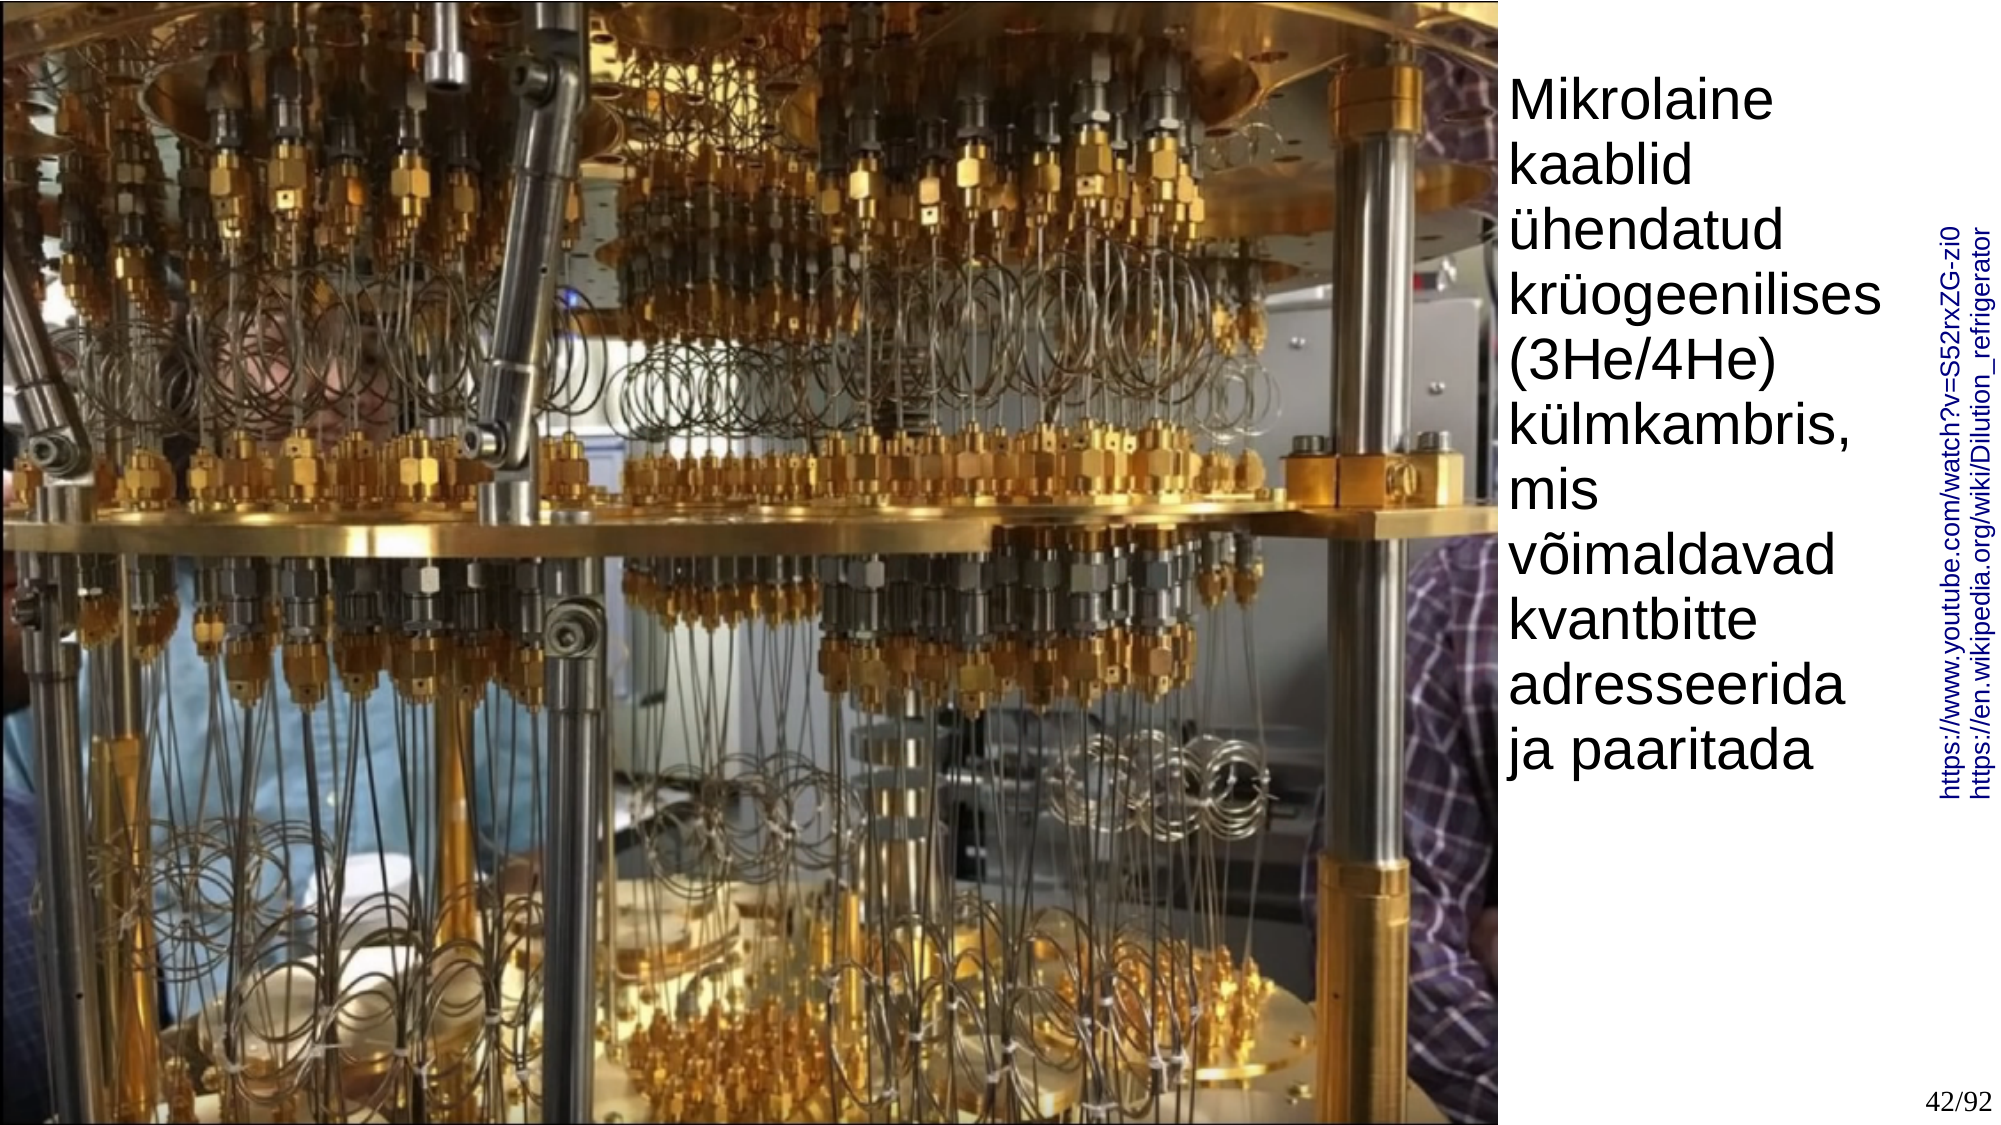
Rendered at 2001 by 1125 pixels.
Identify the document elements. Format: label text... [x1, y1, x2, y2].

text_box https://www.youtube.com/watch?v=S52rxZG-zi0 https://en.wikipedia.org/wiki/Dilution_refrigerator [1927, 189, 2001, 816]
text_box Mikrolaine kaablid ühendatud krüogeenilises (3He/4He) külmkambris, mis võimaldavad kvantbitte adresseerida ja paaritada [1494, 59, 1902, 891]
picture [0, 0, 1498, 1125]
